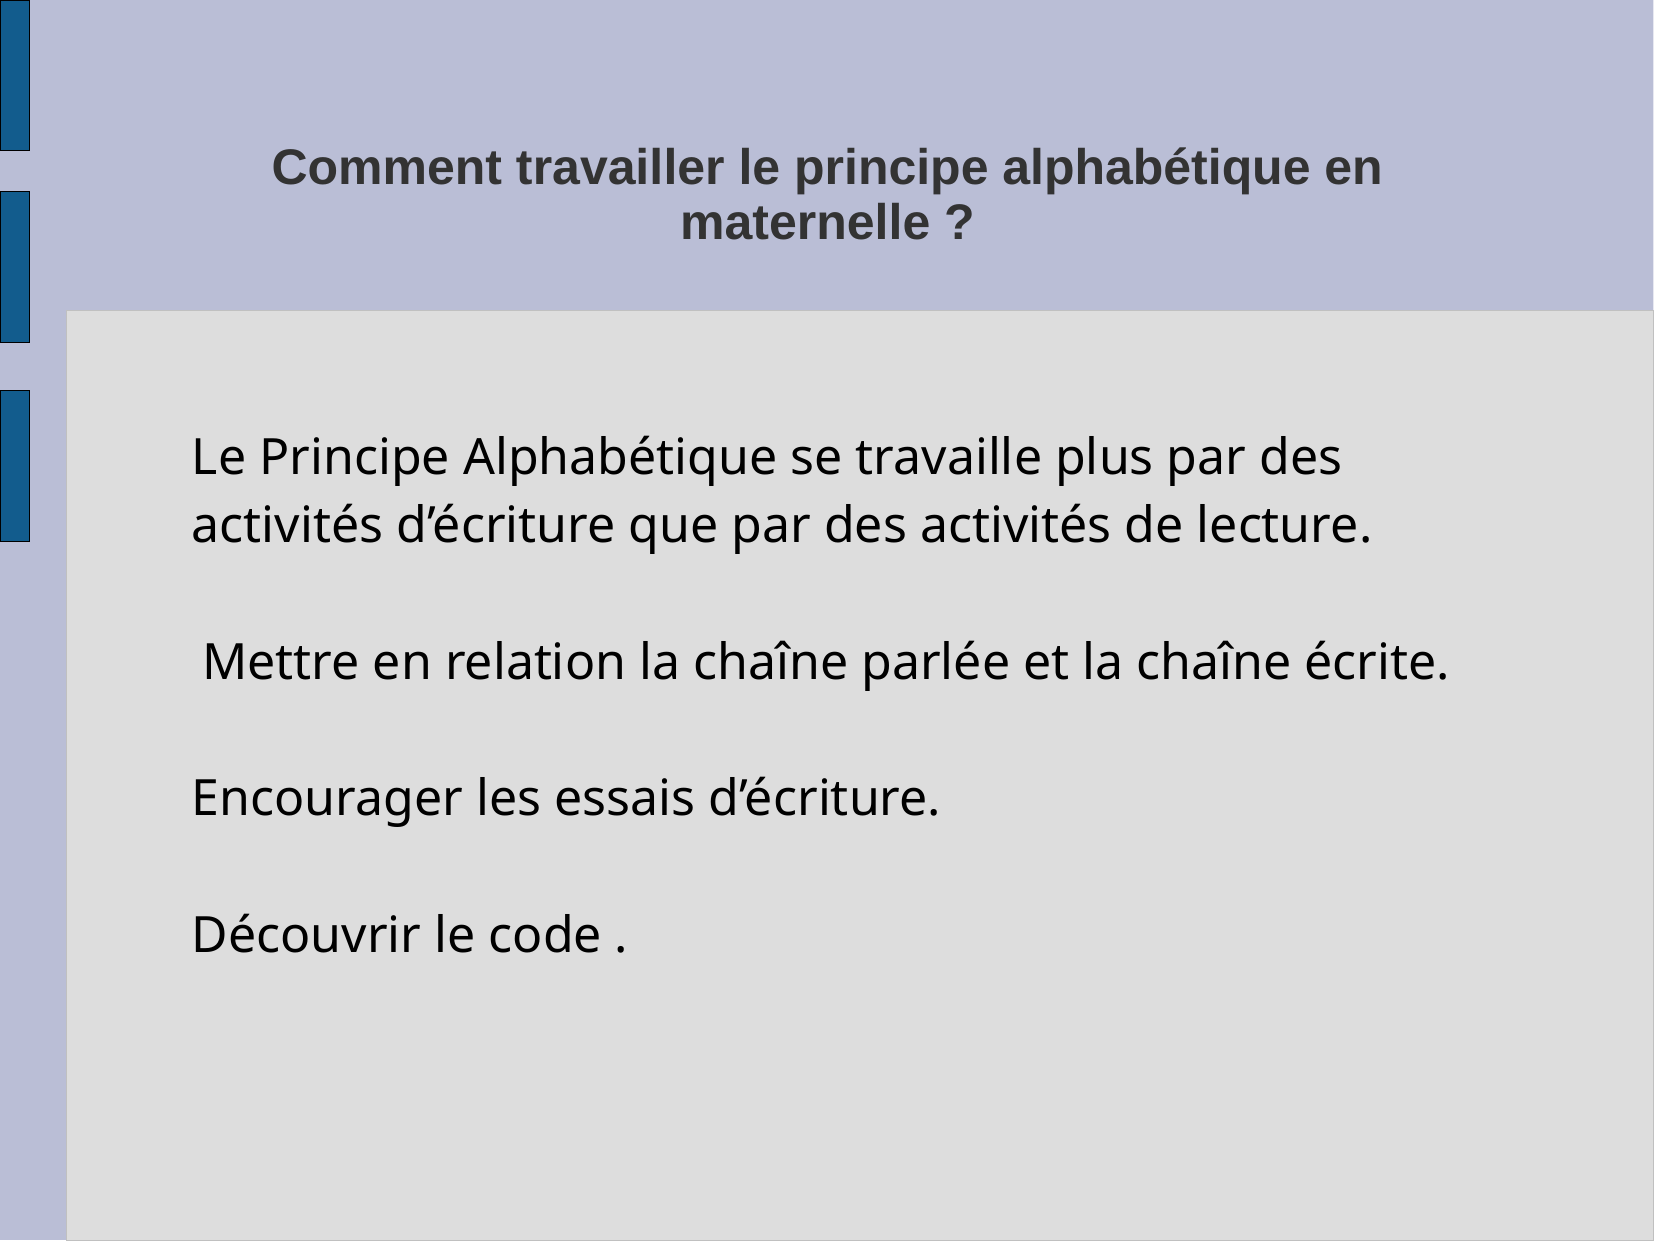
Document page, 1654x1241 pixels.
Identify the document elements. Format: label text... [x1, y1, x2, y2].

text_box Le Principe Alphabétique se travaille plus par des activités d’écriture que par des activités de lecture. Mettre en relation la chaîne parlée et la chaîne écrite. Encourager les essais d’écriture. Découvrir le code . [177, 413, 1477, 929]
title Comment travailler le principe alphabétique en maternelle ? [121, 91, 1534, 299]
